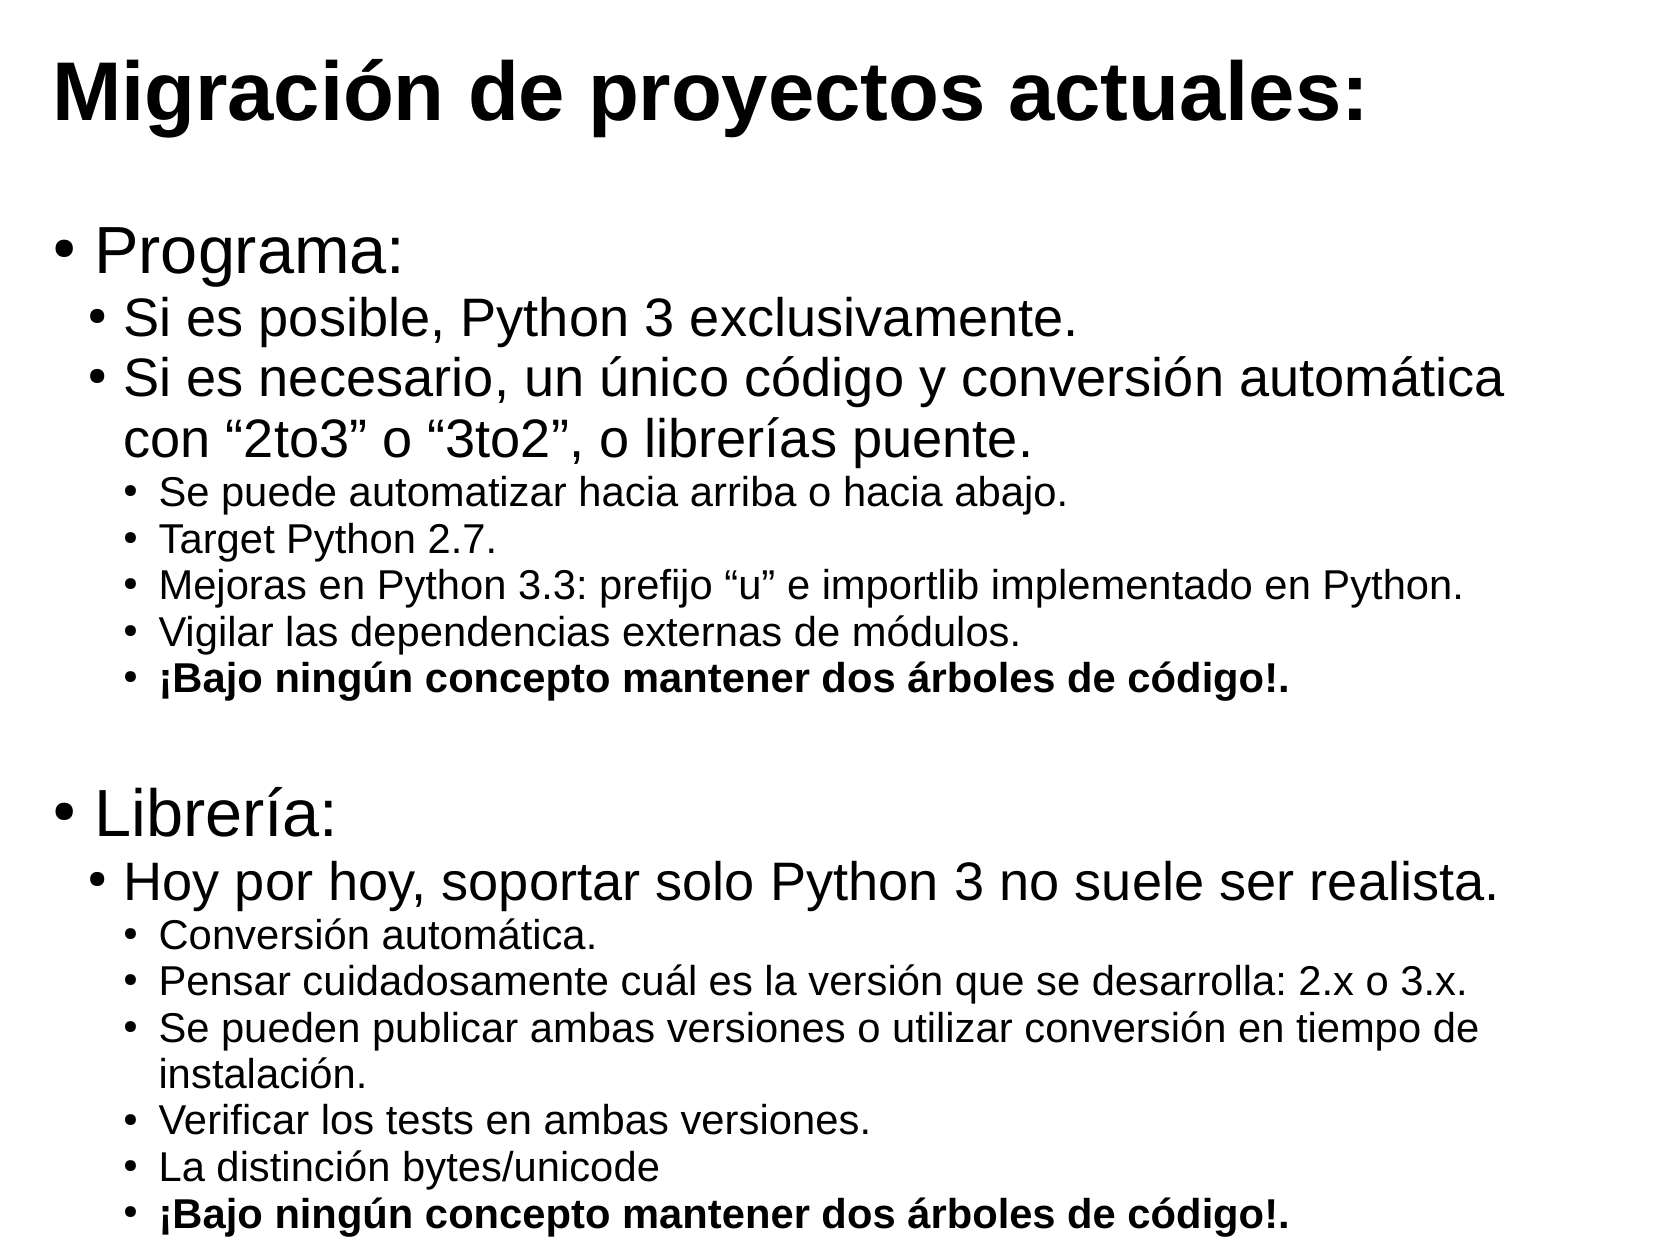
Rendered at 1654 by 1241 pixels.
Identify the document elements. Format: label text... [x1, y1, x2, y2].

text_box Migración de proyectos actuales: Programa: Si es posible, Python 3 exclusivamente. Si es necesario, un único código y conversión automática con “2to3” o “3to2”, o librerías puente. Se puede automatizar hacia arriba o hacia abajo. Target Python 2.7. Mejoras en Python 3.3: prefijo “u” e importlib implementado en Python. Vigilar las dependencias externas de módulos. ¡Bajo ningún concepto mantener dos árboles de código!. Librería: Hoy por hoy, soportar solo Python 3 no suele ser realista. Conversión automática. Pensar cuidadosamente cuál es la versión que se desarrolla: 2.x o 3.x. Se pueden publicar ambas versiones o utilizar conversión en tiempo de instalación. Verificar los tests en ambas versiones. La distinción bytes/unicode ¡Bajo ningún concepto mantener dos árboles de código!. [37, 37, 1613, 1241]
